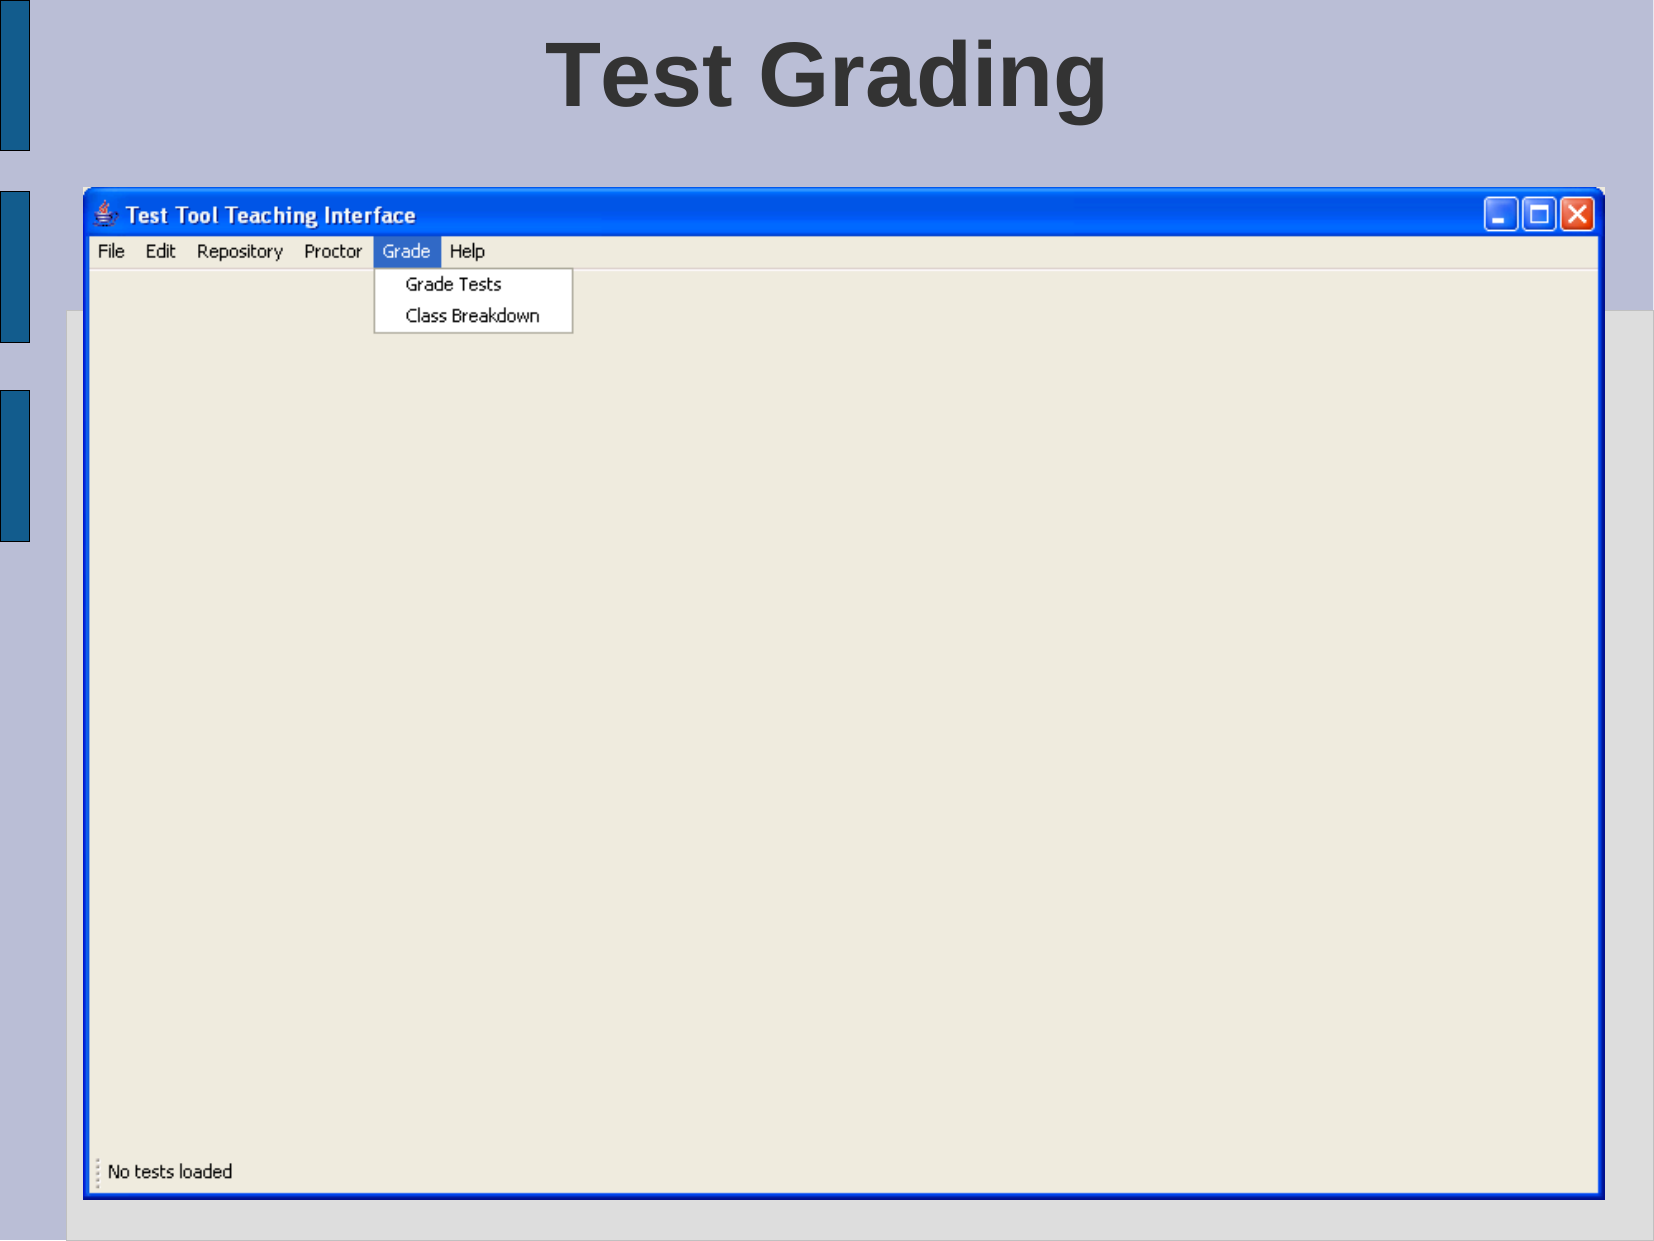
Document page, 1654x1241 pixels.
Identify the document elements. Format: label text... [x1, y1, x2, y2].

title Test Grading [121, 0, 1534, 151]
picture [83, 187, 1605, 1200]
